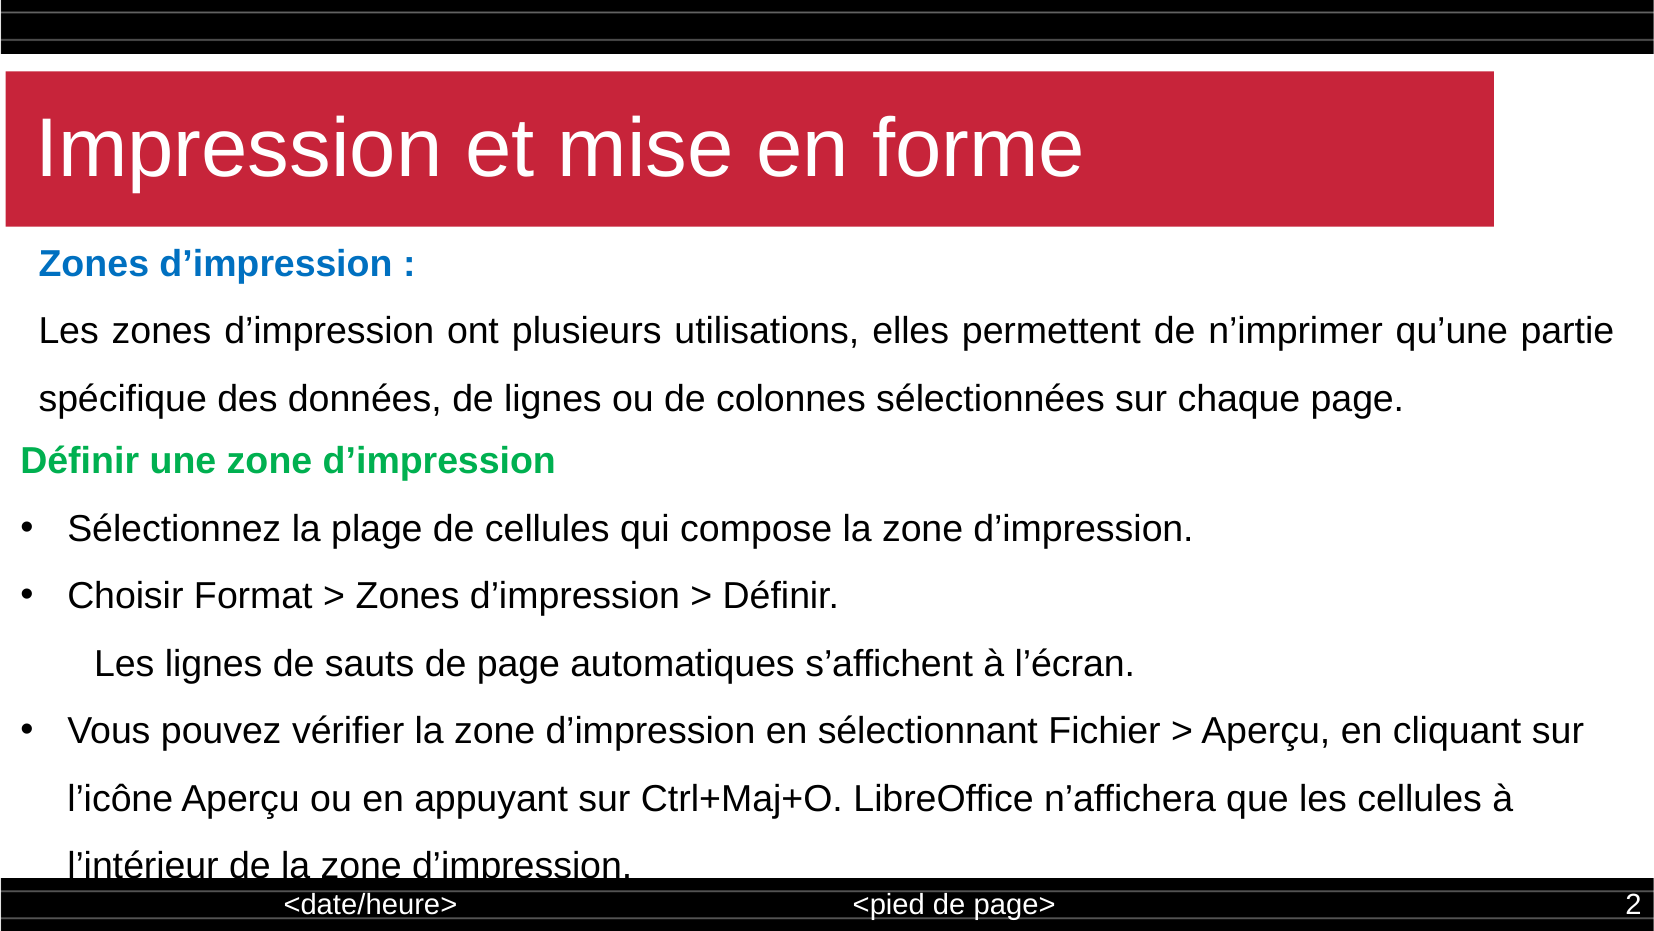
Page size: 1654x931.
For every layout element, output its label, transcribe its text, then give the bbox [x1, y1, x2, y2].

picture [0, 878, 1654, 931]
text_box Définir une zone d’impression Sélectionnez la plage de cellules qui compose la zone d’impression. Choisir Format > Zones d’impression > Définir. Les lignes de sauts de page automatiques s’affichent à l’écran. Vous pouvez vérifier la zone d’impression en sélectionnant Fichier > Aperçu, en cliquant sur l’icône Aperçu ou en appuyant sur Ctrl+Maj+O. LibreOffice n’affichera que les cellules à l’intérieur de la zone d’impression. [5, 406, 1654, 894]
text_box Impression et mise en forme [5, 71, 1494, 227]
picture [0, 0, 1654, 54]
text_box Zones d’impression : Les zones d’impression ont plusieurs utilisations, elles permettent de n’imprimer qu’une partie spécifique des données, de lignes ou de colonnes sélectionnées sur chaque page. [23, 208, 1630, 406]
